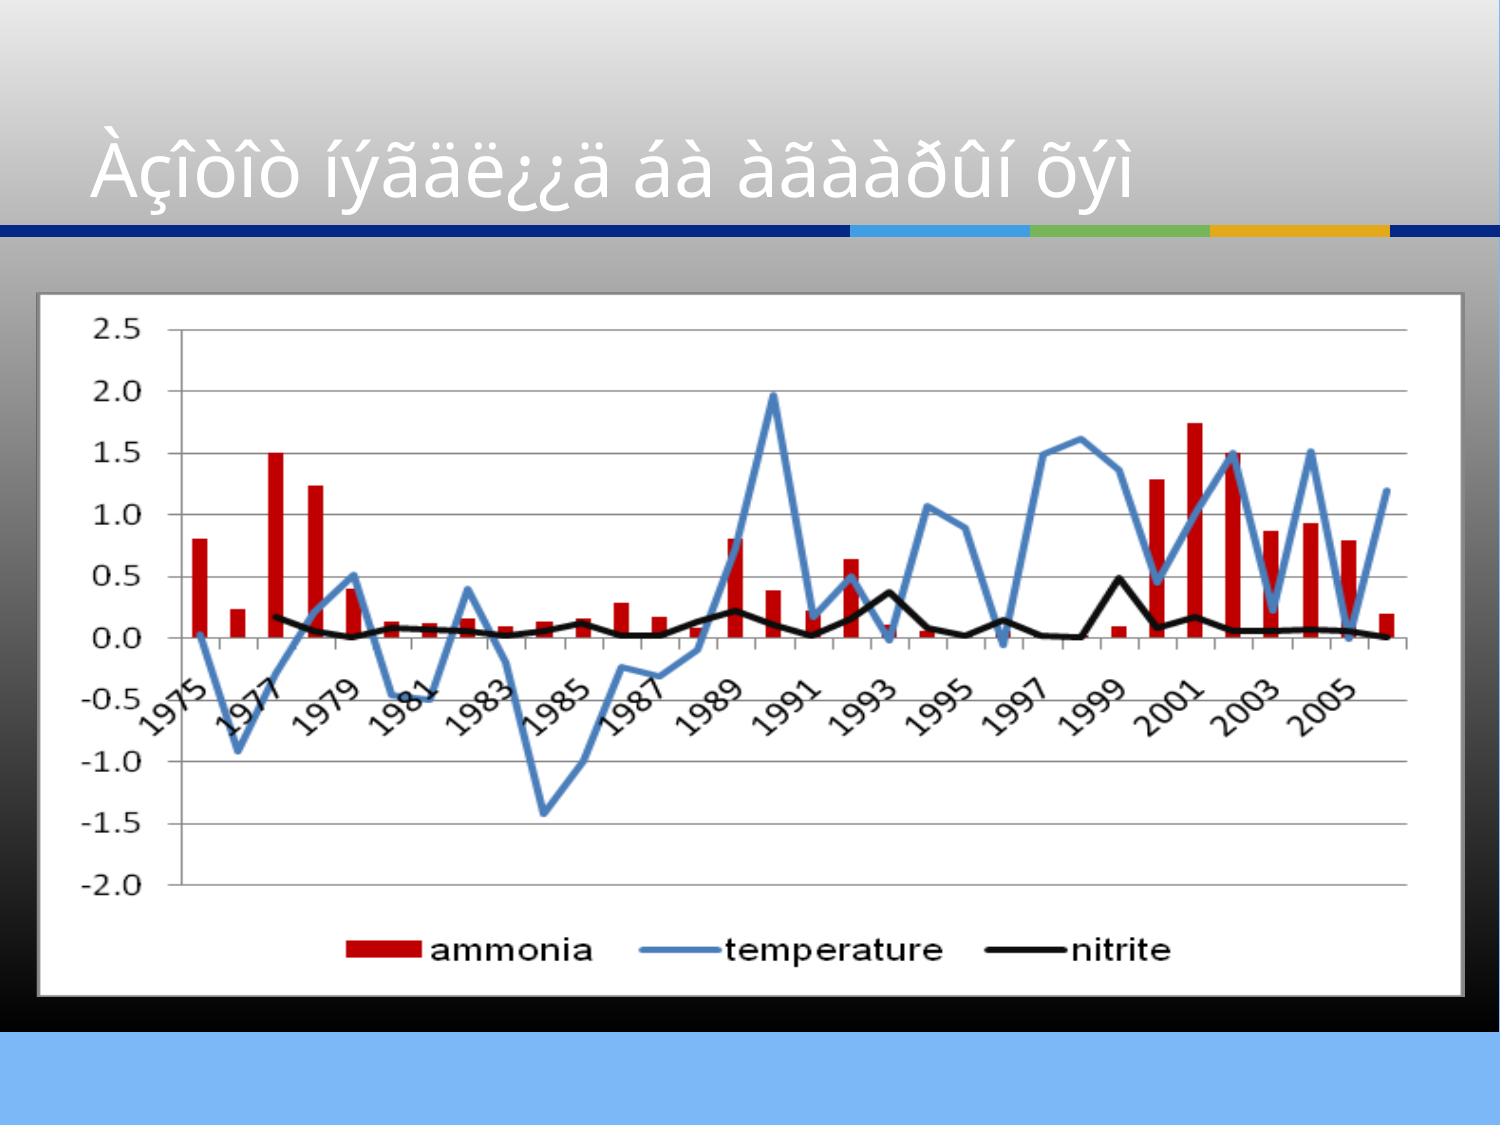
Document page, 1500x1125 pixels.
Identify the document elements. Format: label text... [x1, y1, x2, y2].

title Àçîòîò íýãäë¿¿ä áà àãààðûí õýì [75, 24, 1426, 213]
picture [35, 292, 1465, 997]
